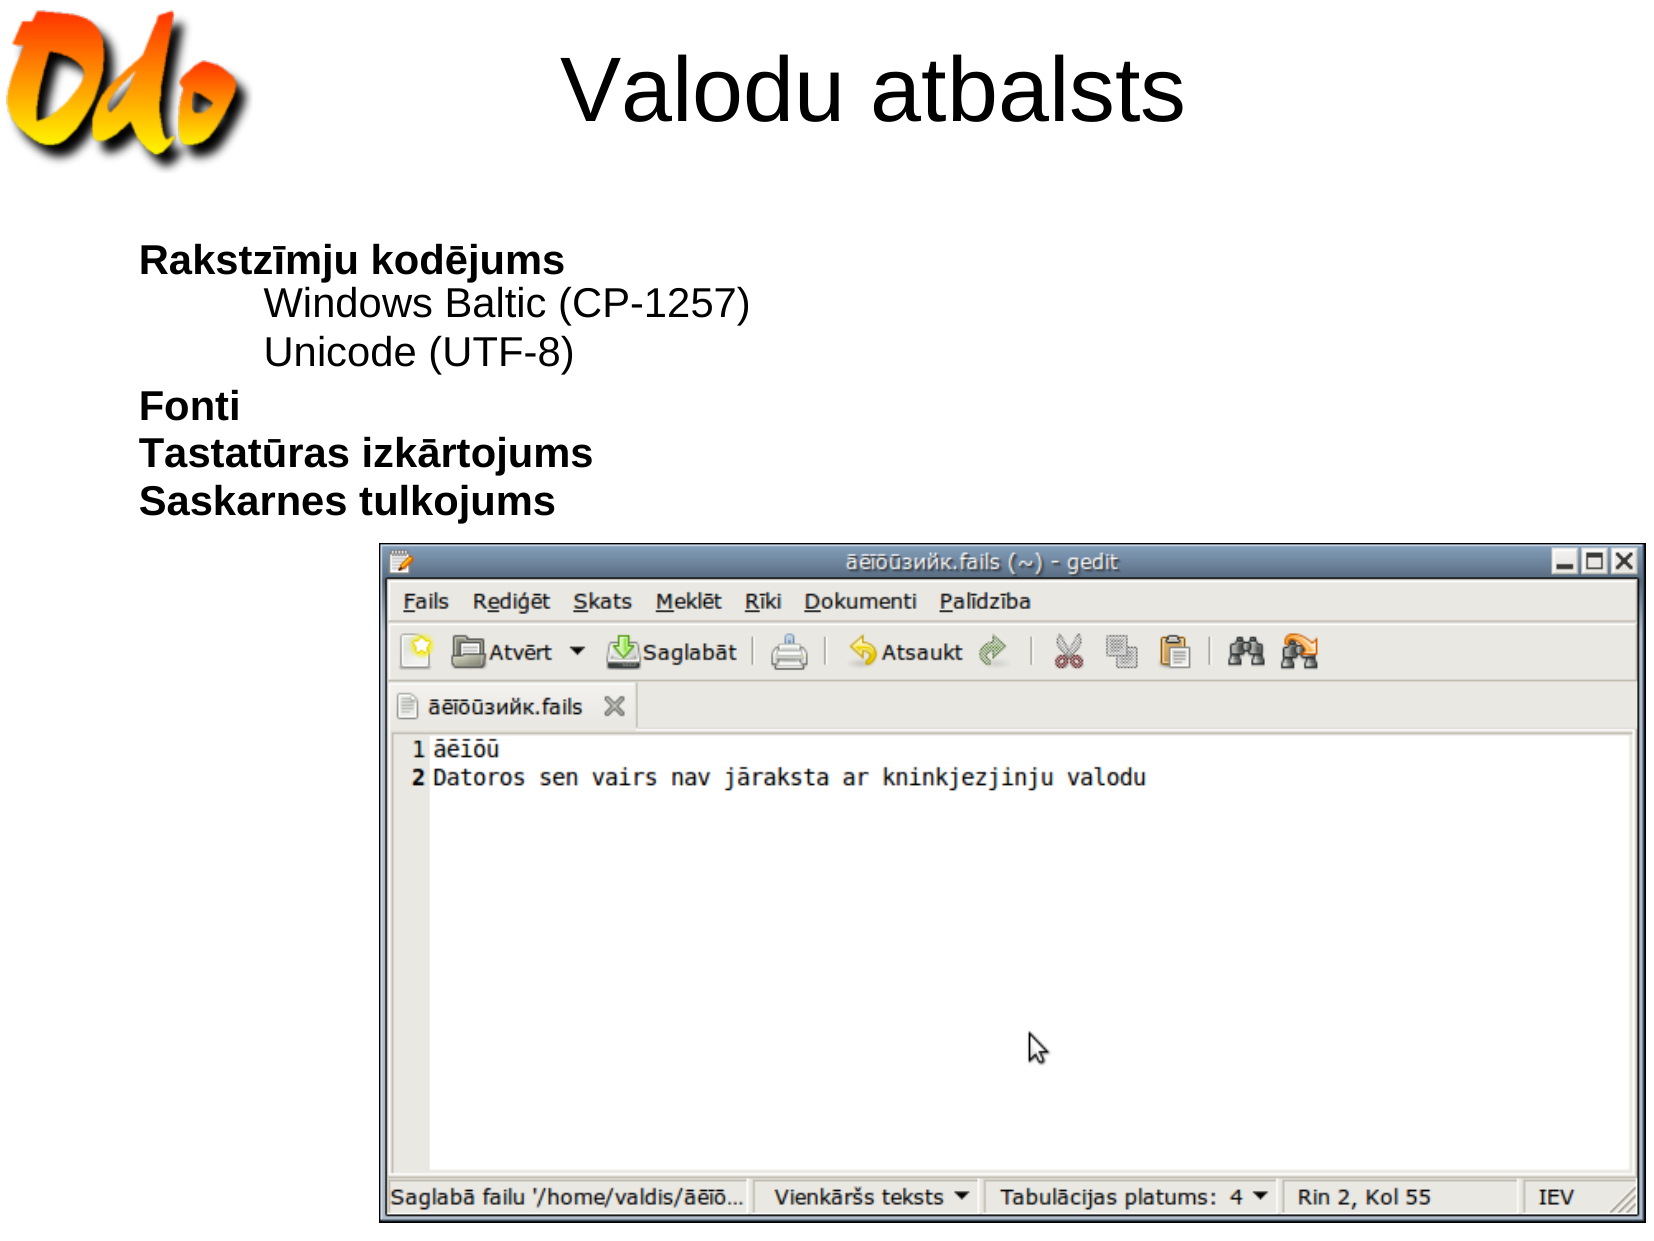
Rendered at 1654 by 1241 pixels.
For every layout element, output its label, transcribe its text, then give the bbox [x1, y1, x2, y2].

picture [379, 543, 1646, 1223]
picture [5, 6, 263, 178]
title Valodu atbalsts [100, 41, 1648, 144]
list Rakstzīmju kodējums Windows Baltic (CP-1257) Unicode (UTF-8) Fonti Tastatūras izkārtojums Saskarnes tulkojums [82, 236, 1211, 621]
